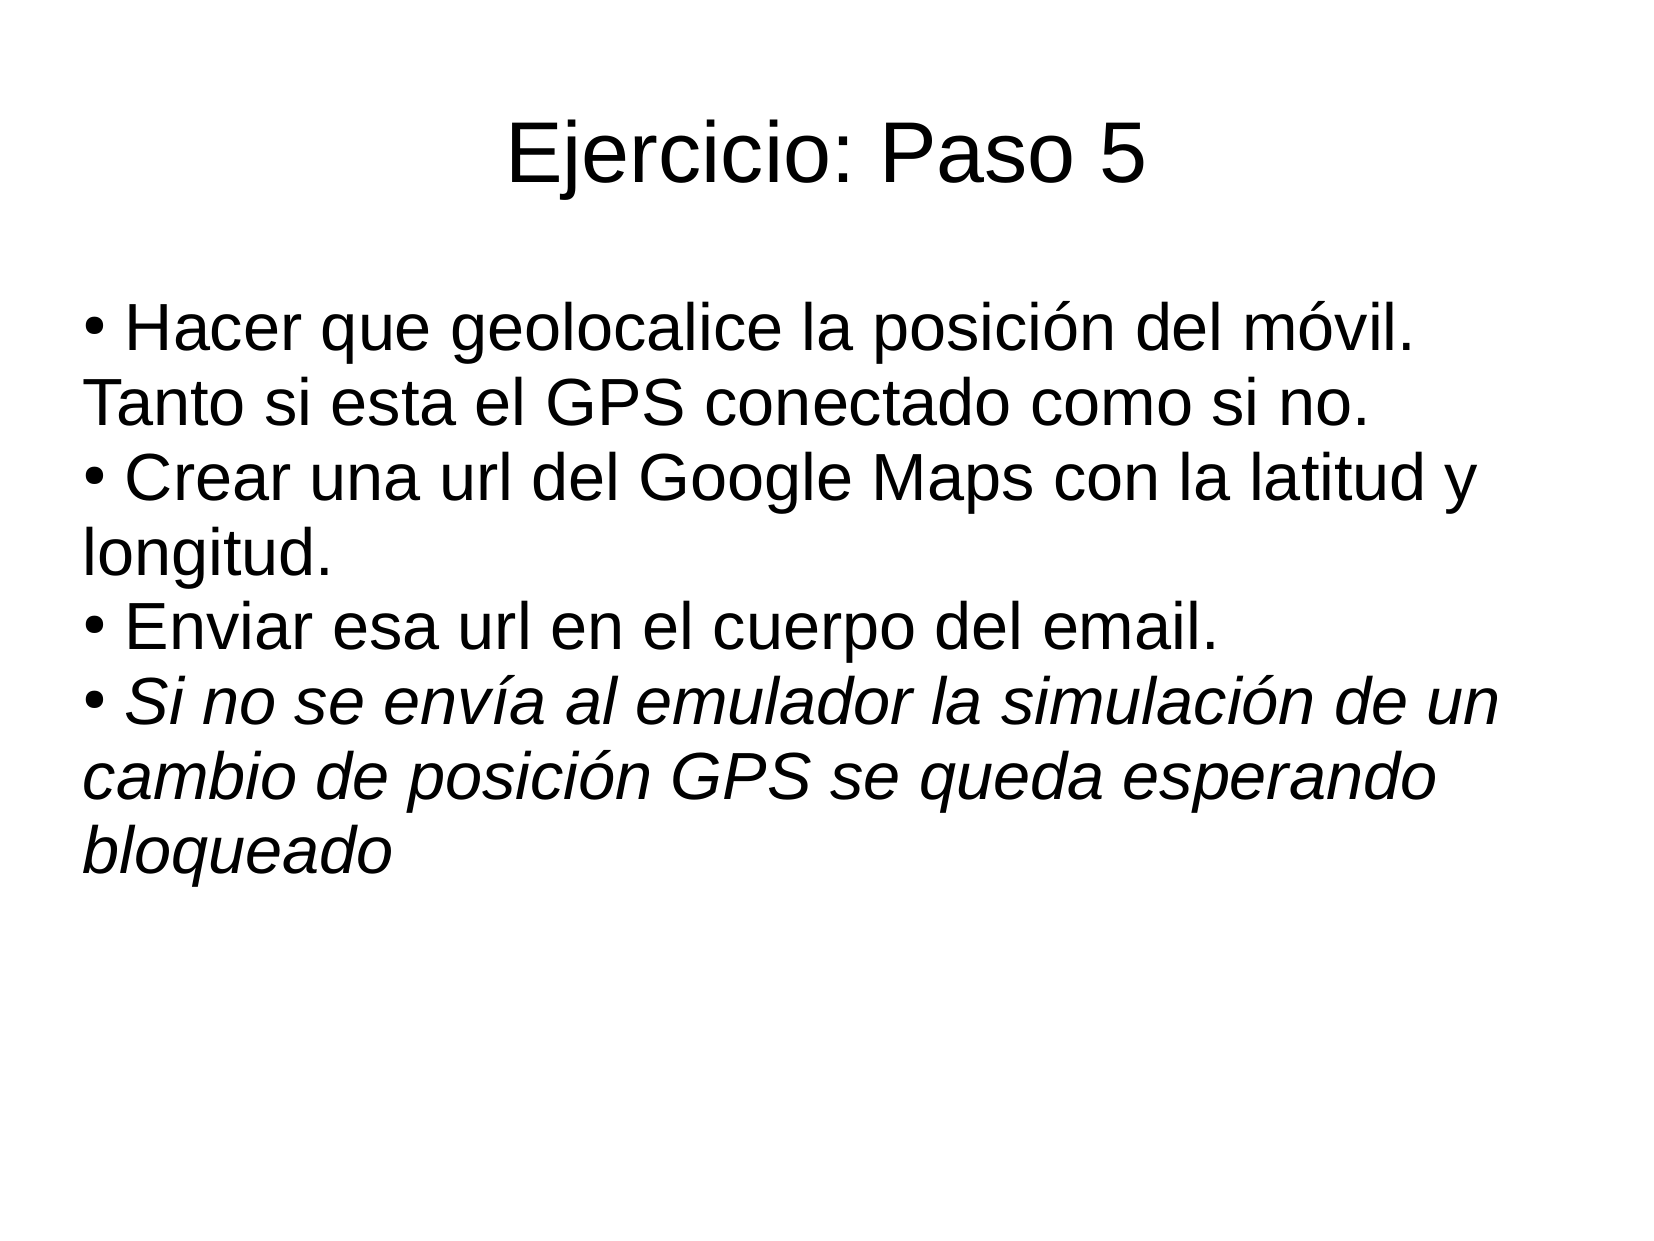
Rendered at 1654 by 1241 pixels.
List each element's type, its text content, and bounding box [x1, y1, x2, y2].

subtitle Hacer que geolocalice la posición del móvil. Tanto si esta el GPS conectado como si no. Crear una url del Google Maps con la latitud y longitud. Enviar esa url en el cuerpo del email. Si no se envía al emulador la simulación de un cambio de posición GPS se queda esperando bloqueado [82, 290, 1571, 1109]
title Ejercicio: Paso 5 [82, 49, 1571, 257]
